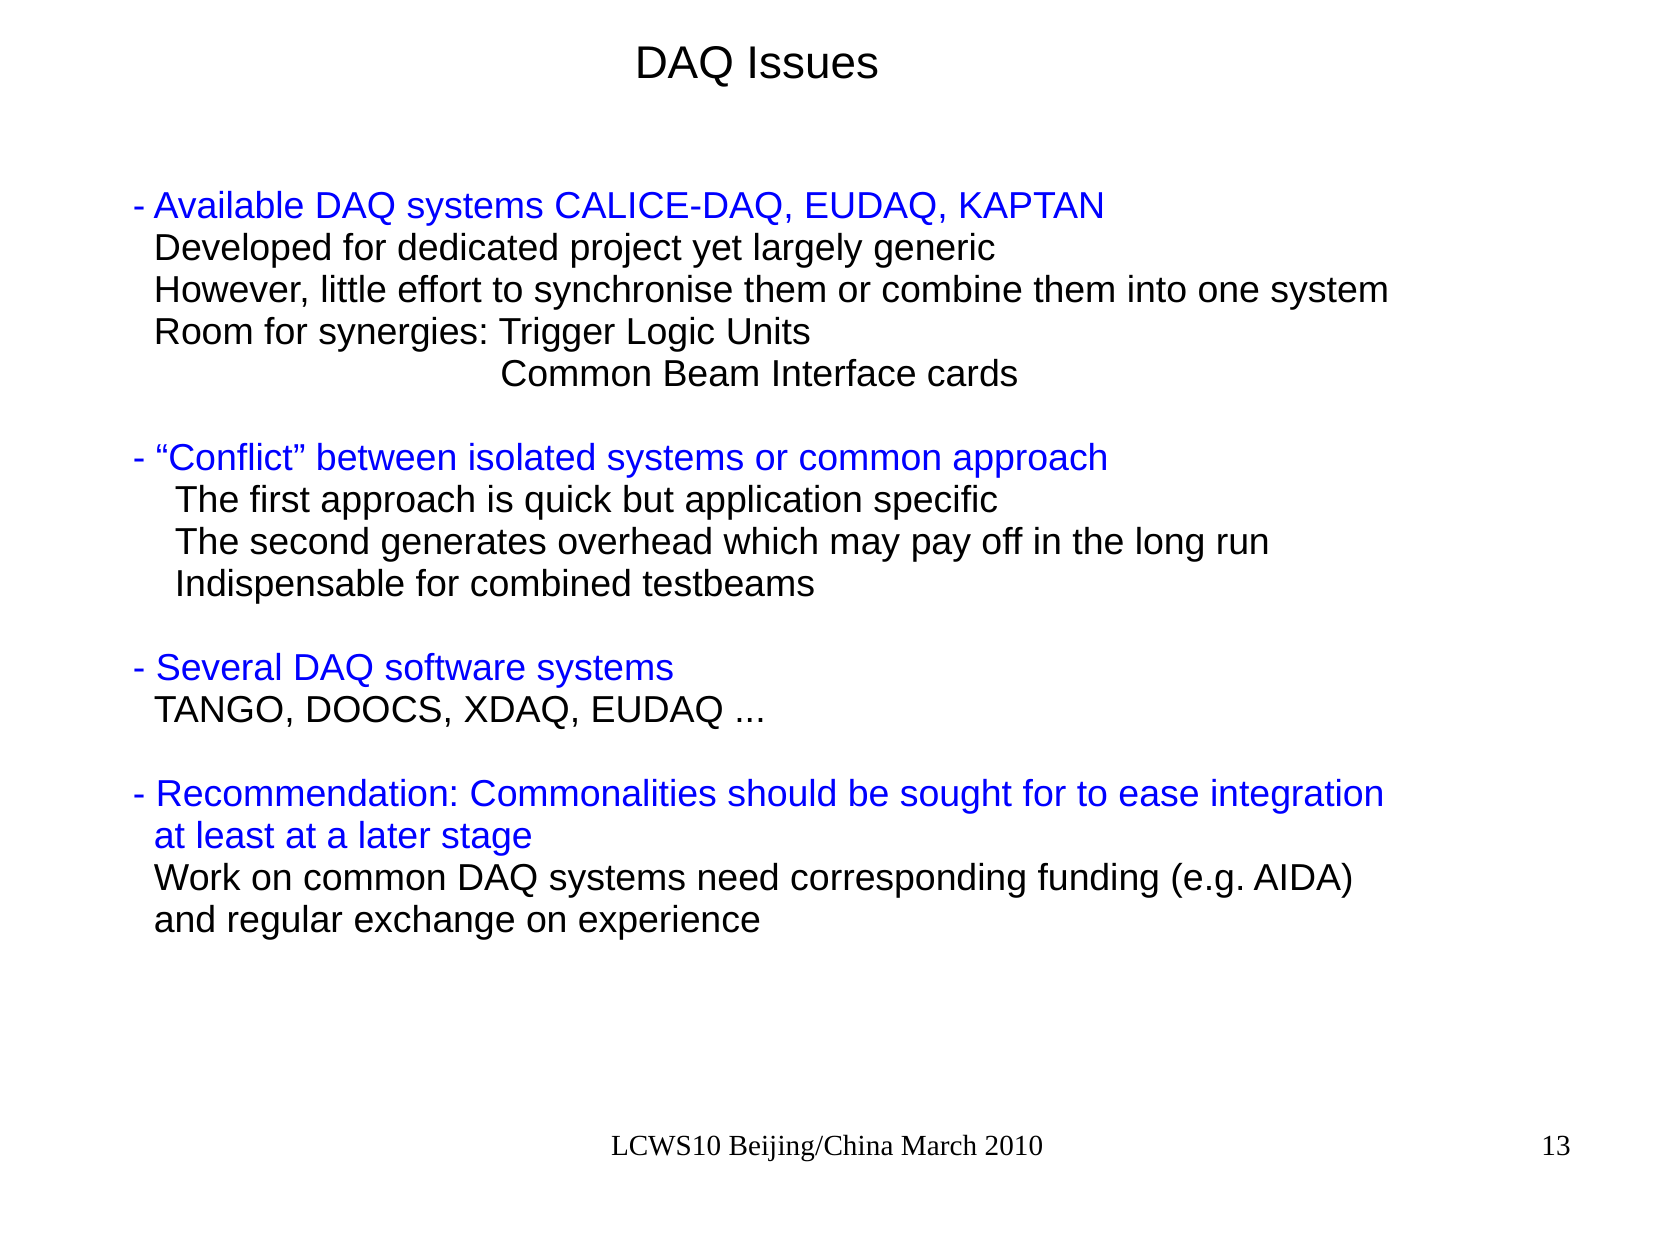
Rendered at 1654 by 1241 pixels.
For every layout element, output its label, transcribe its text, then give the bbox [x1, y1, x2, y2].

text_box - Available DAQ systems CALICE-DAQ, EUDAQ, KAPTAN Developed for dedicated project yet largely generic However, little effort to synchronise them or combine them into one system Room for synergies: Trigger Logic Units Common Beam Interface cards - “Conflict” between isolated systems or common approach The first approach is quick but application specific The second generates overhead which may pay off in the long run Indispensable for combined testbeams - Several DAQ software systems TANGO, DOOCS, XDAQ, EUDAQ ... - Recommendation: Commonalities should be sought for to ease integration at least at a later stage Work on common DAQ systems need corresponding funding (e.g. AIDA) and regular exchange on experience [118, 177, 1409, 948]
text_box DAQ Issues [620, 29, 890, 96]
